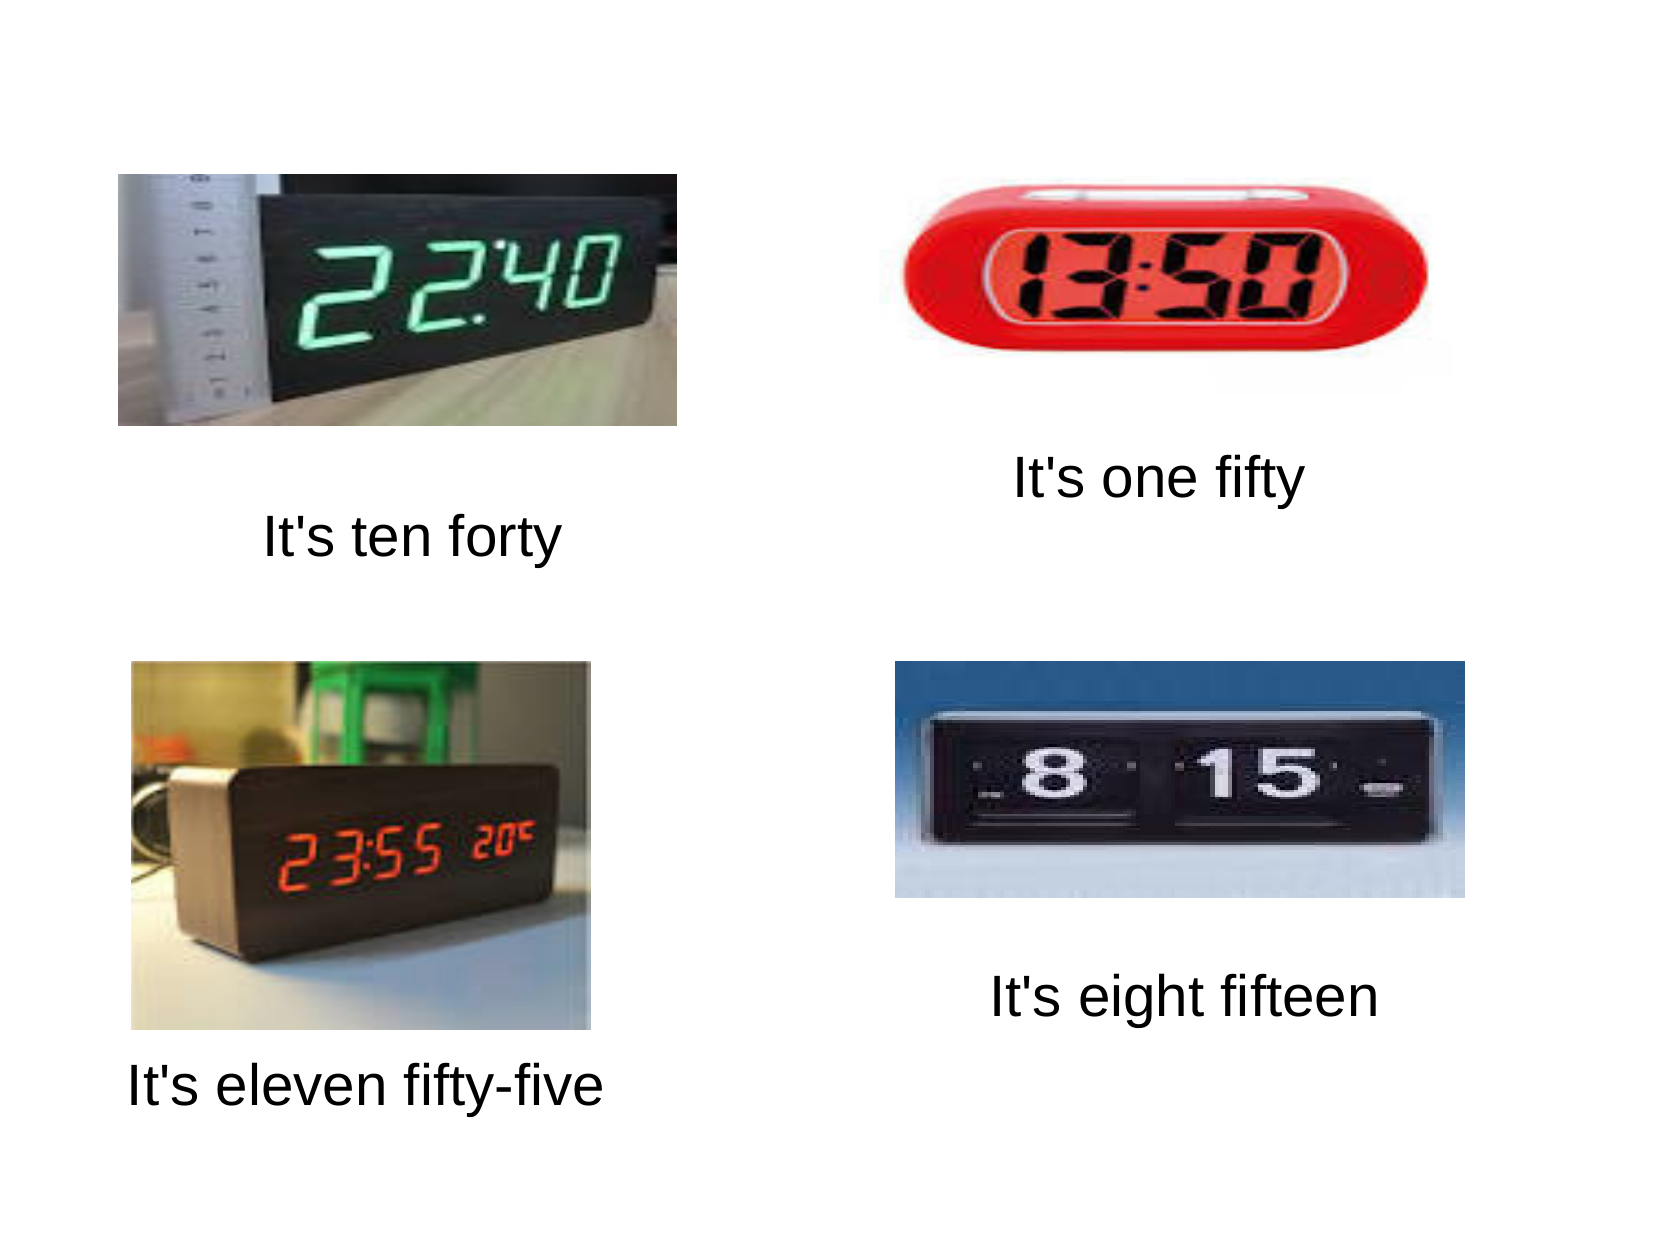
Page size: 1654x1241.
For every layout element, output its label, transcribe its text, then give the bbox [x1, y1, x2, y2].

picture [131, 661, 591, 1030]
text_box It's one fifty [998, 437, 1321, 517]
text_box It's eleven fifty-five [112, 1045, 620, 1126]
picture [895, 661, 1465, 898]
picture [118, 174, 677, 426]
text_box It's eight fifteen [974, 956, 1395, 1037]
text_box It's ten forty [248, 496, 578, 576]
picture [879, 106, 1452, 442]
